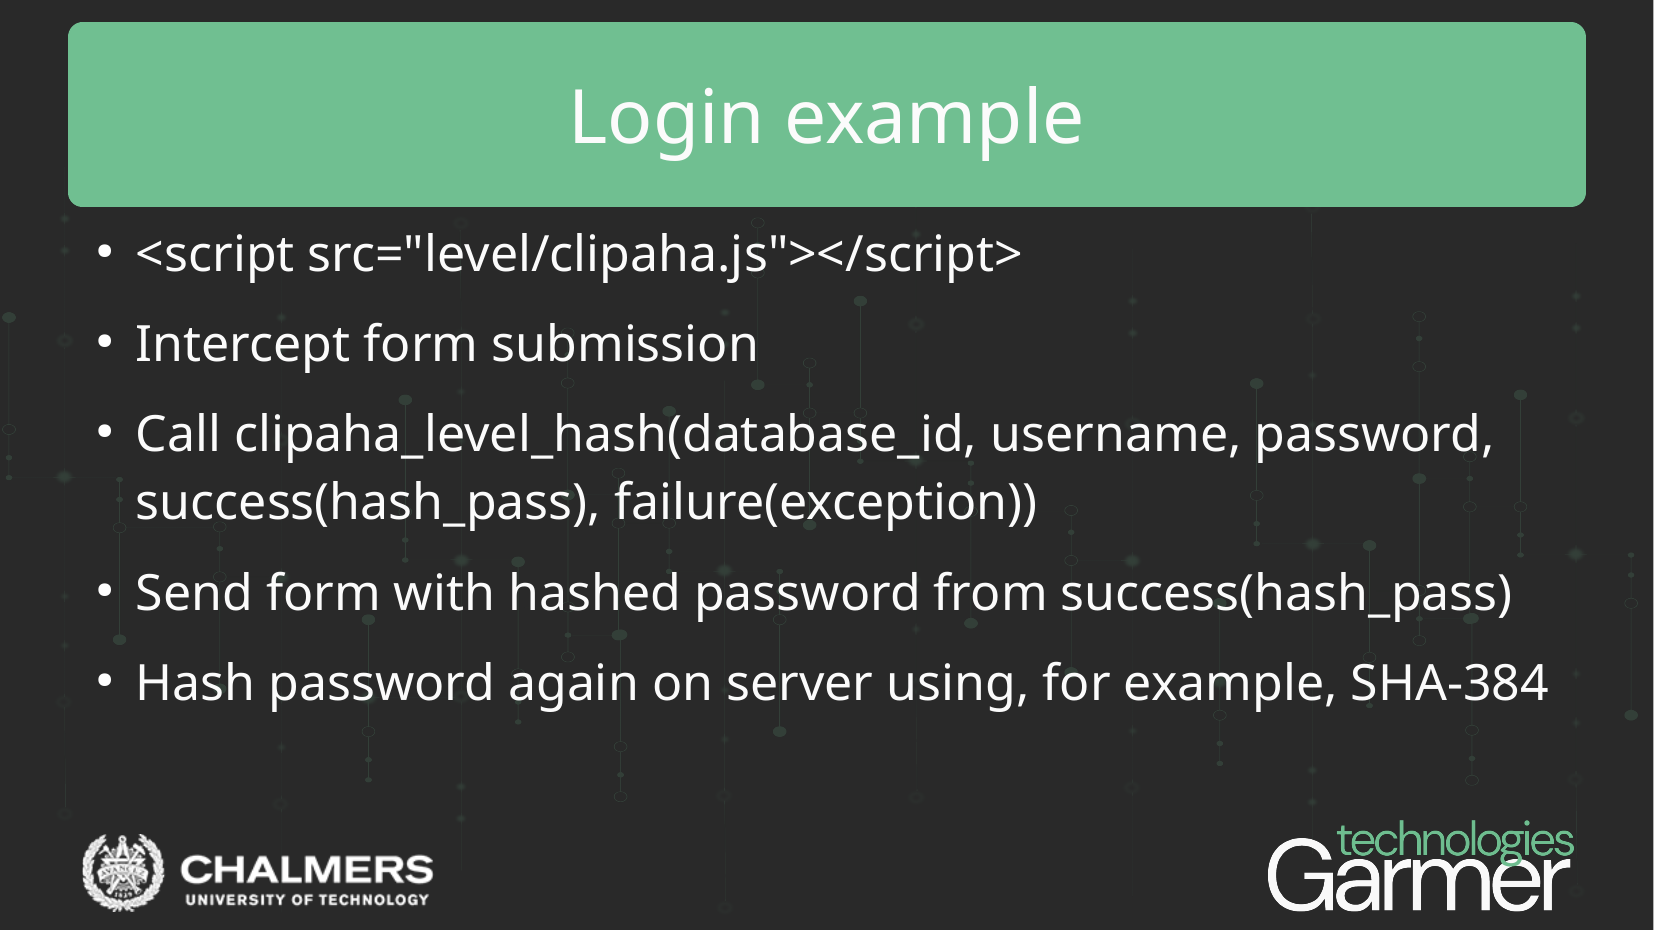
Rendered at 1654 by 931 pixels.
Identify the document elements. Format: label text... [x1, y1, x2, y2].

title Login example [82, 37, 1571, 193]
picture [1246, 807, 1607, 912]
list <script src="level/clipaha.js"></script> Intercept form submission Call clipaha_level_hash(database_id, username, password, success(hash_pass), failure(exception)) Send form with hashed password from success(hash_pass) Hash password again on server using, for example, SHA-384 [82, 217, 1571, 758]
picture [82, 834, 443, 912]
